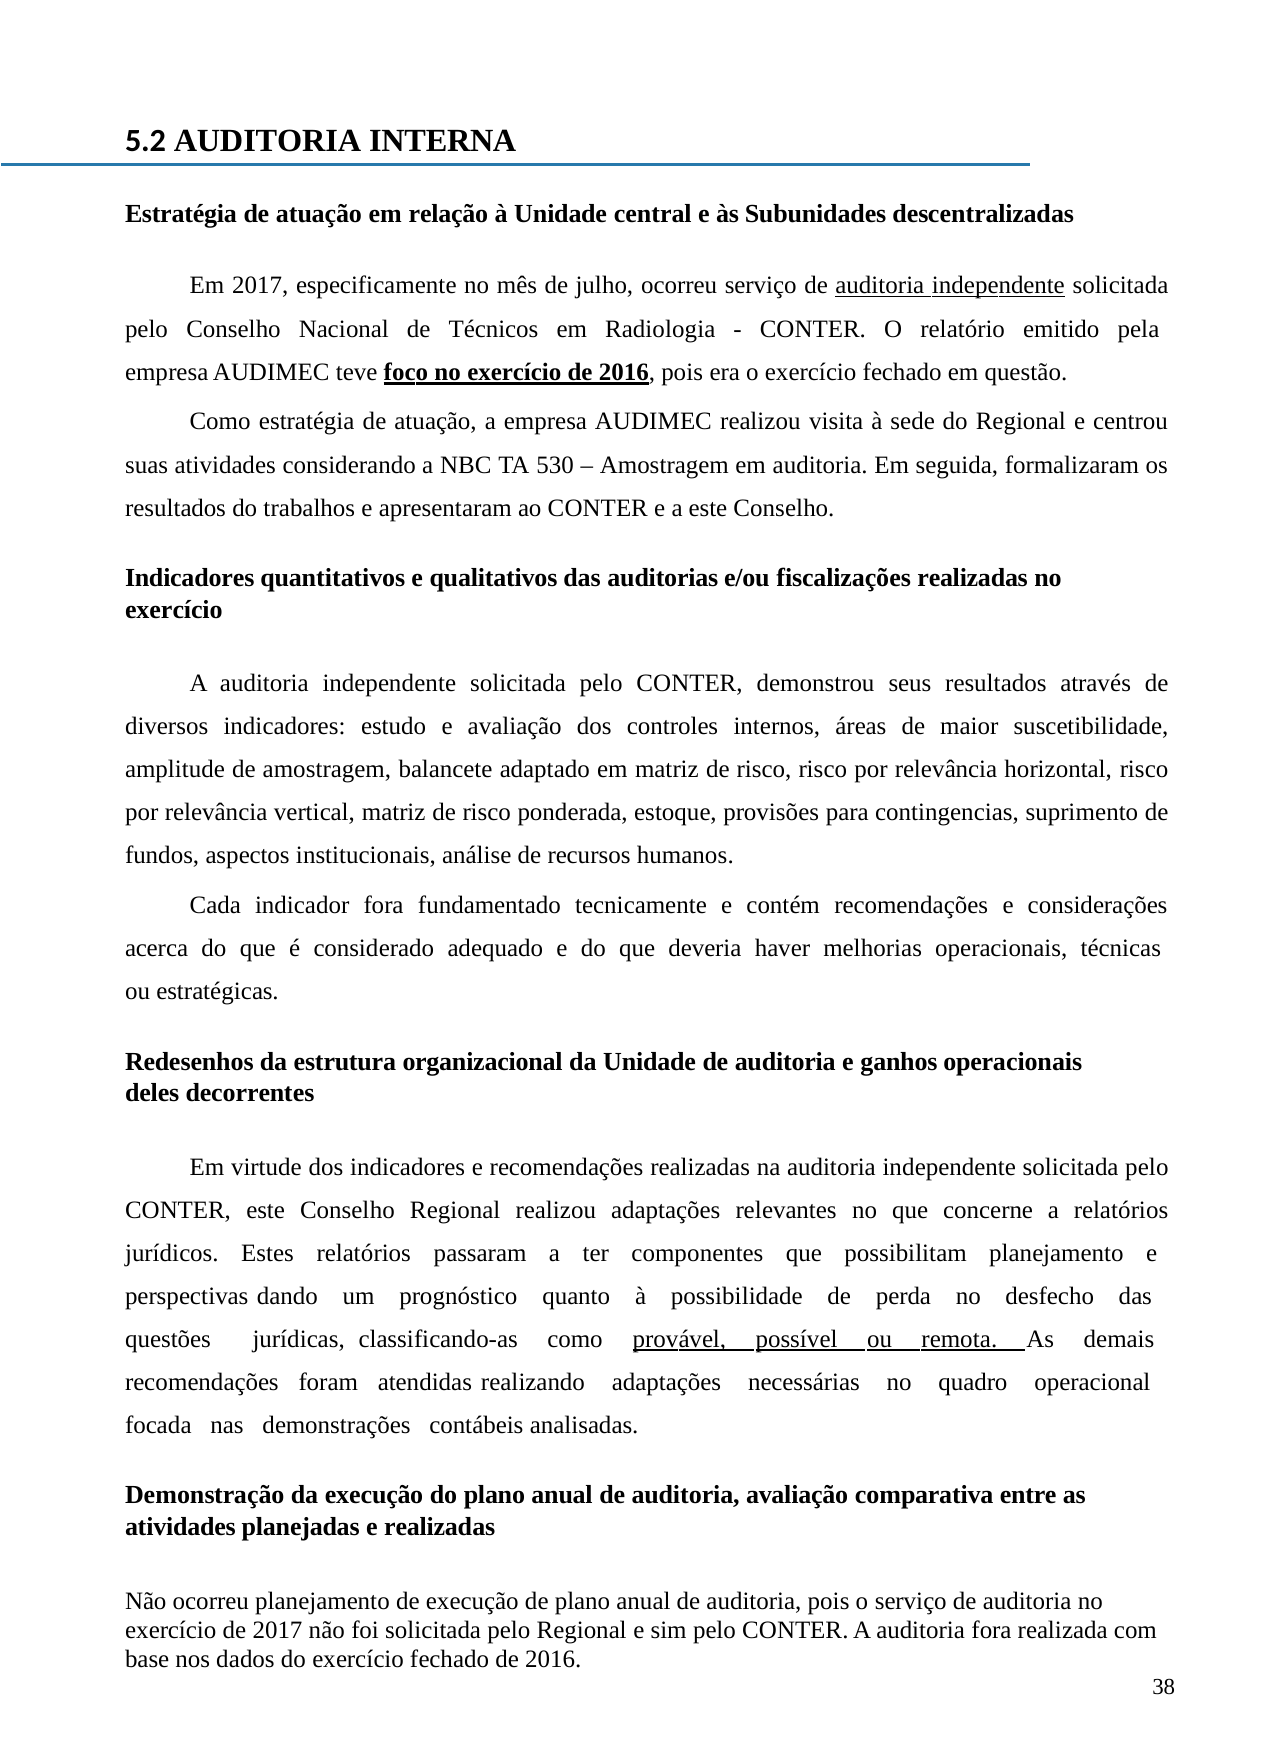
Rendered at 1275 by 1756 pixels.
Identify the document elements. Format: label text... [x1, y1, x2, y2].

text_box 5.2 AUDITORIA INTERNA Estratégia de atuação em relação à Unidade central e às Subunidades descentralizadas Em 2017, especificamente no mês de julho, ocorreu serviço de auditoria independente solicitada pelo Conselho Nacional de Técnicos em Radiologia - CONTER. O relatório emitido pela empresa AUDIMEC teve foco no exercício de 2016, pois era o exercício fechado em questão. Como estratégia de atuação, a empresa AUDIMEC realizou visita à sede do Regional e centrou suas atividades considerando a NBC TA 530 – Amostragem em auditoria. Em seguida, formalizaram os resultados do trabalhos e apresentaram ao CONTER e a este Conselho. Indicadores quantitativos e qualitativos das auditorias e/ou fiscalizações realizadas no exercício A auditoria independente solicitada pelo CONTER, demonstrou seus resultados através de diversos indicadores: estudo e avaliação dos controles internos, áreas de maior suscetibilidade, amplitude de amostragem, balancete adaptado em matriz de risco, risco por relevância horizontal, risco por relevância vertical, matriz de risco ponderada, estoque, provisões para contingencias, suprimento de fundos, aspectos institucionais, análise de recursos humanos. Cada indicador fora fundamentado tecnicamente e contém recomendações e considerações acerca do que é considerado adequado e do que deveria haver melhorias operacionais, técnicas ou estratégicas. Redesenhos da estrutura organizacional da Unidade de auditoria e ganhos operacionais deles decorrentes Em virtude dos indicadores e recomendações realizadas na auditoria independente solicitada pelo CONTER, este Conselho Regional realizou adaptações relevantes no que concerne a relatórios jurídicos. Estes relatórios passaram a ter componentes que possibilitam planejamento e perspectivas dando um prognóstico quanto à possibilidade de perda no desfecho das questões jurídicas, classificando-as como provável, possível ou remota. As demais recomendações foram atendidas realizando adaptações necessárias no quadro operacional focada nas demonstrações contábeis analisadas. Demonstração da execução do plano anual de auditoria, avaliação comparativa entre as atividades planejadas e realizadas Não ocorreu planejamento de execução de plano anual de auditoria, pois o serviço de auditoria no exercício de 2017 não foi solicitada pelo Regional e sim pelo CONTER. A auditoria fora realizada com base nos dados do exercício fechado de 2016. [122, 119, 1170, 1660]
text_box 31 [1143, 1671, 1176, 1705]
